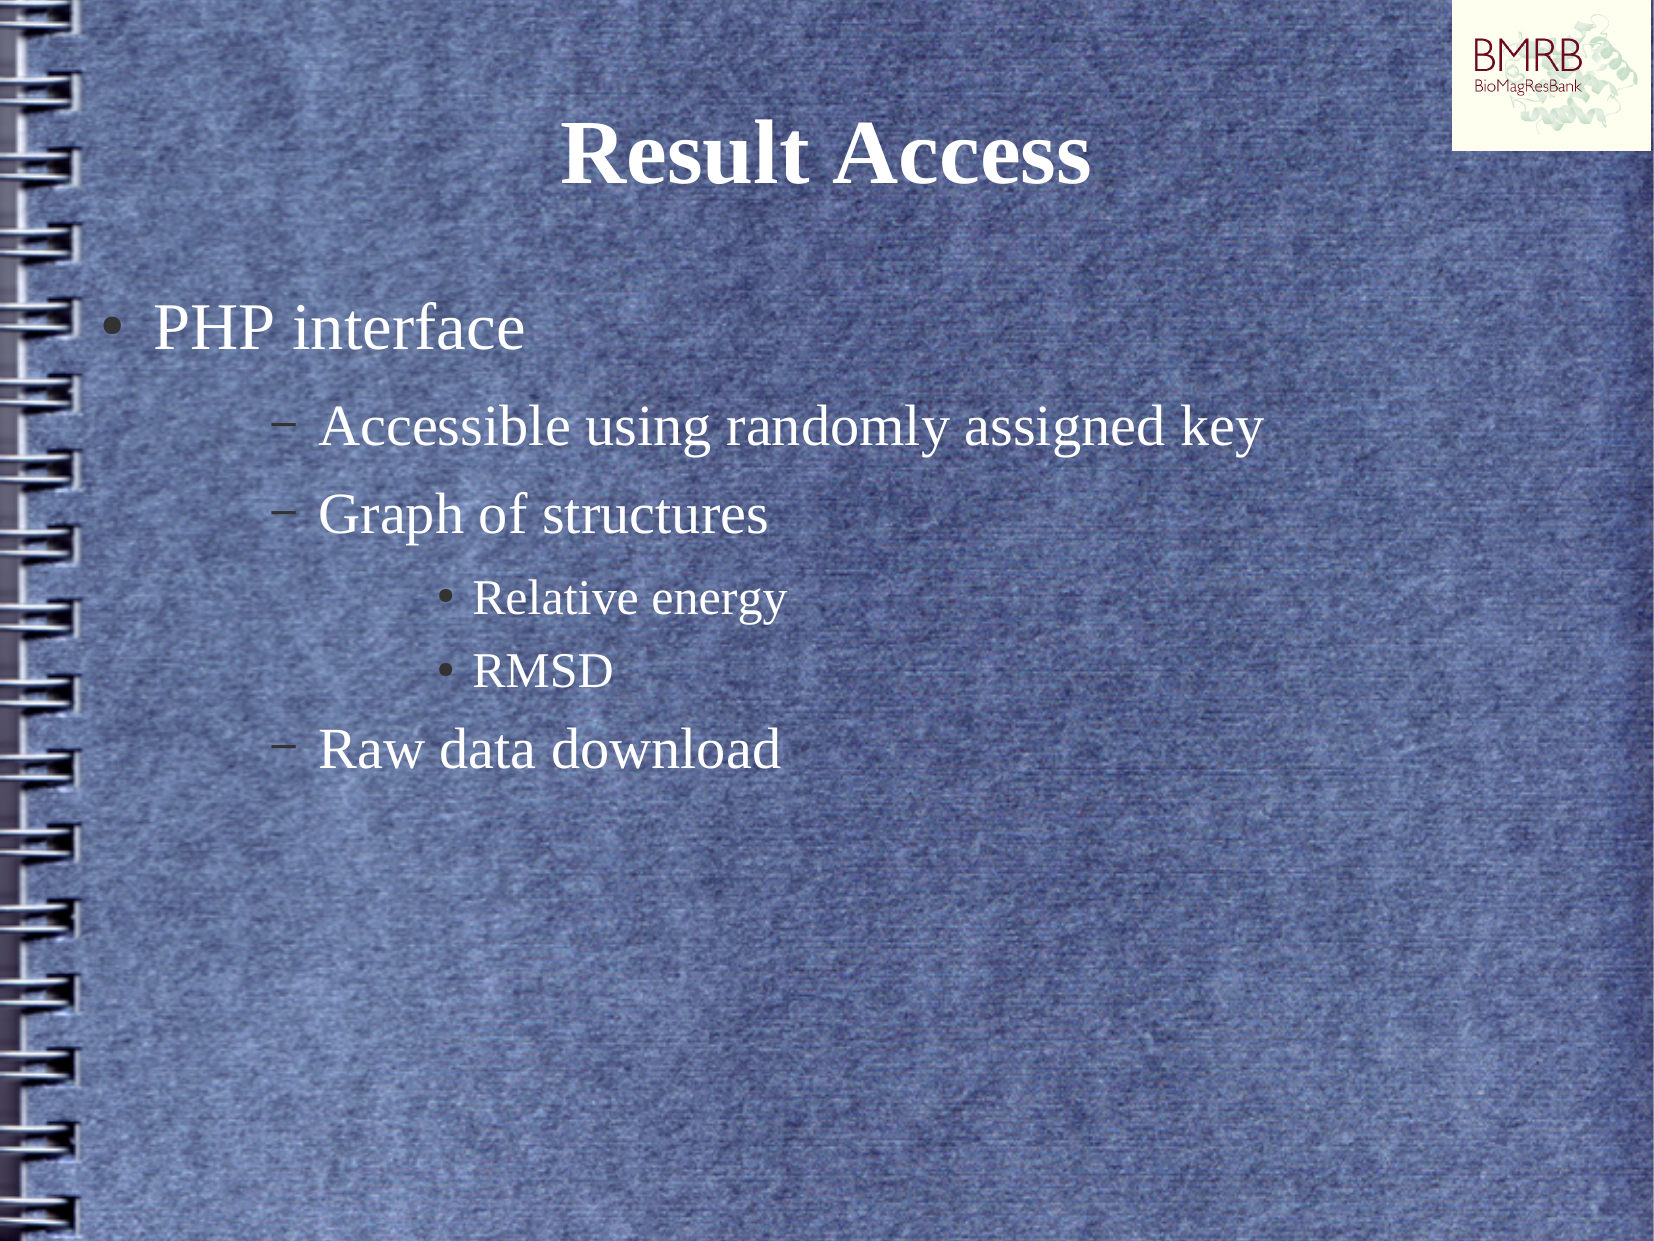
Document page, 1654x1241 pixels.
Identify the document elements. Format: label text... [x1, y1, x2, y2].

list PHP interface Accessible using randomly assigned key Graph of structures Relative energy RMSD Raw data download [82, 290, 1571, 1109]
picture [0, 0, 1654, 1241]
title Result Access [82, 49, 1571, 257]
